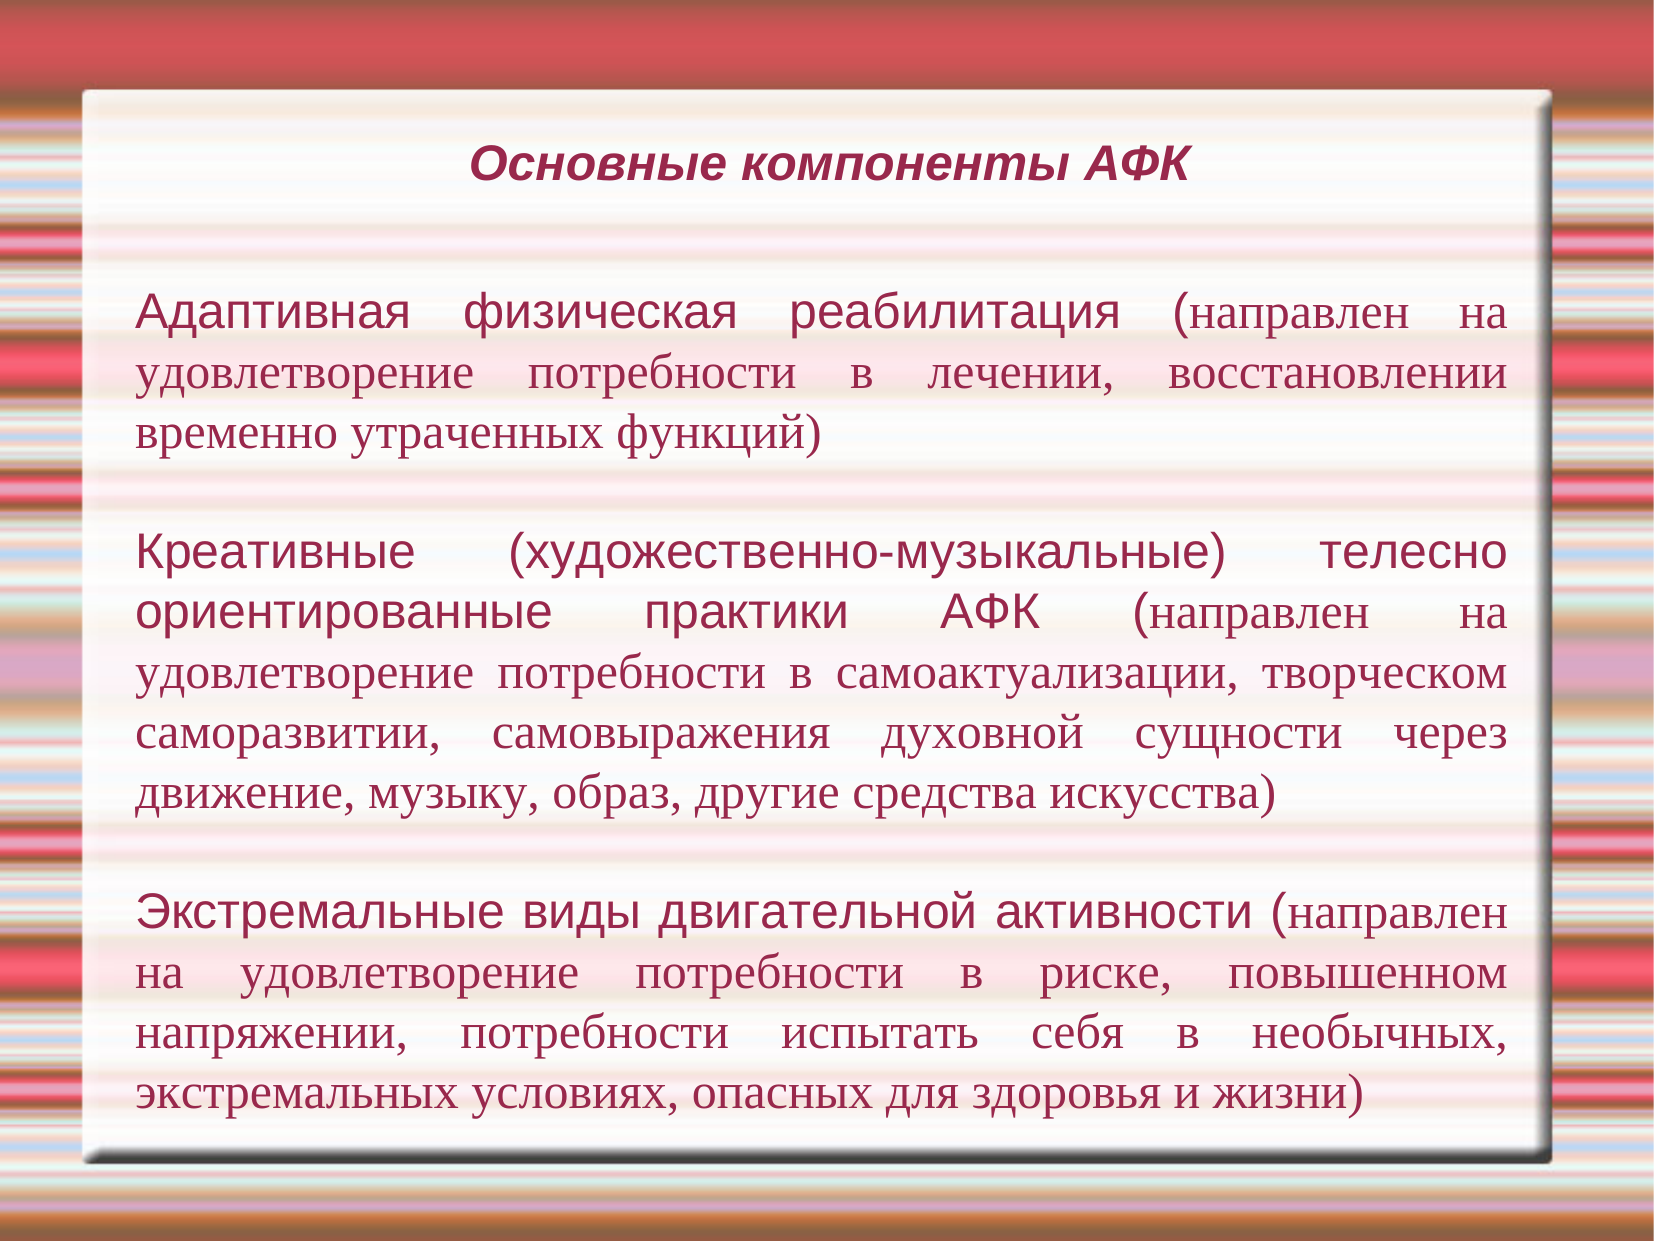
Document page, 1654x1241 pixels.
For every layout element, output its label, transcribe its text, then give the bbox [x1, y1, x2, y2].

subtitle Адаптивная физическая реабилитация (направлен на удовлетворение потребности в лечении, восстановлении временно утраченных функций) Креативные (художественно-музыкальные) телесно ориентированные практики АФК (направлен на удовлетворение потребности в самоактуализации, творческом саморазвитии, самовыражения духовной сущности через движение, музыку, образ, другие средства искусства) Экстремальные виды двигательной активности (направлен на удовлетворение потребности в риске, повышенном напряжении, потребности испытать себя в необычных, экстремальных условиях, опасных для здоровья и жизни) [134, 265, 1516, 1132]
title Основные компоненты АФК [123, 114, 1536, 207]
